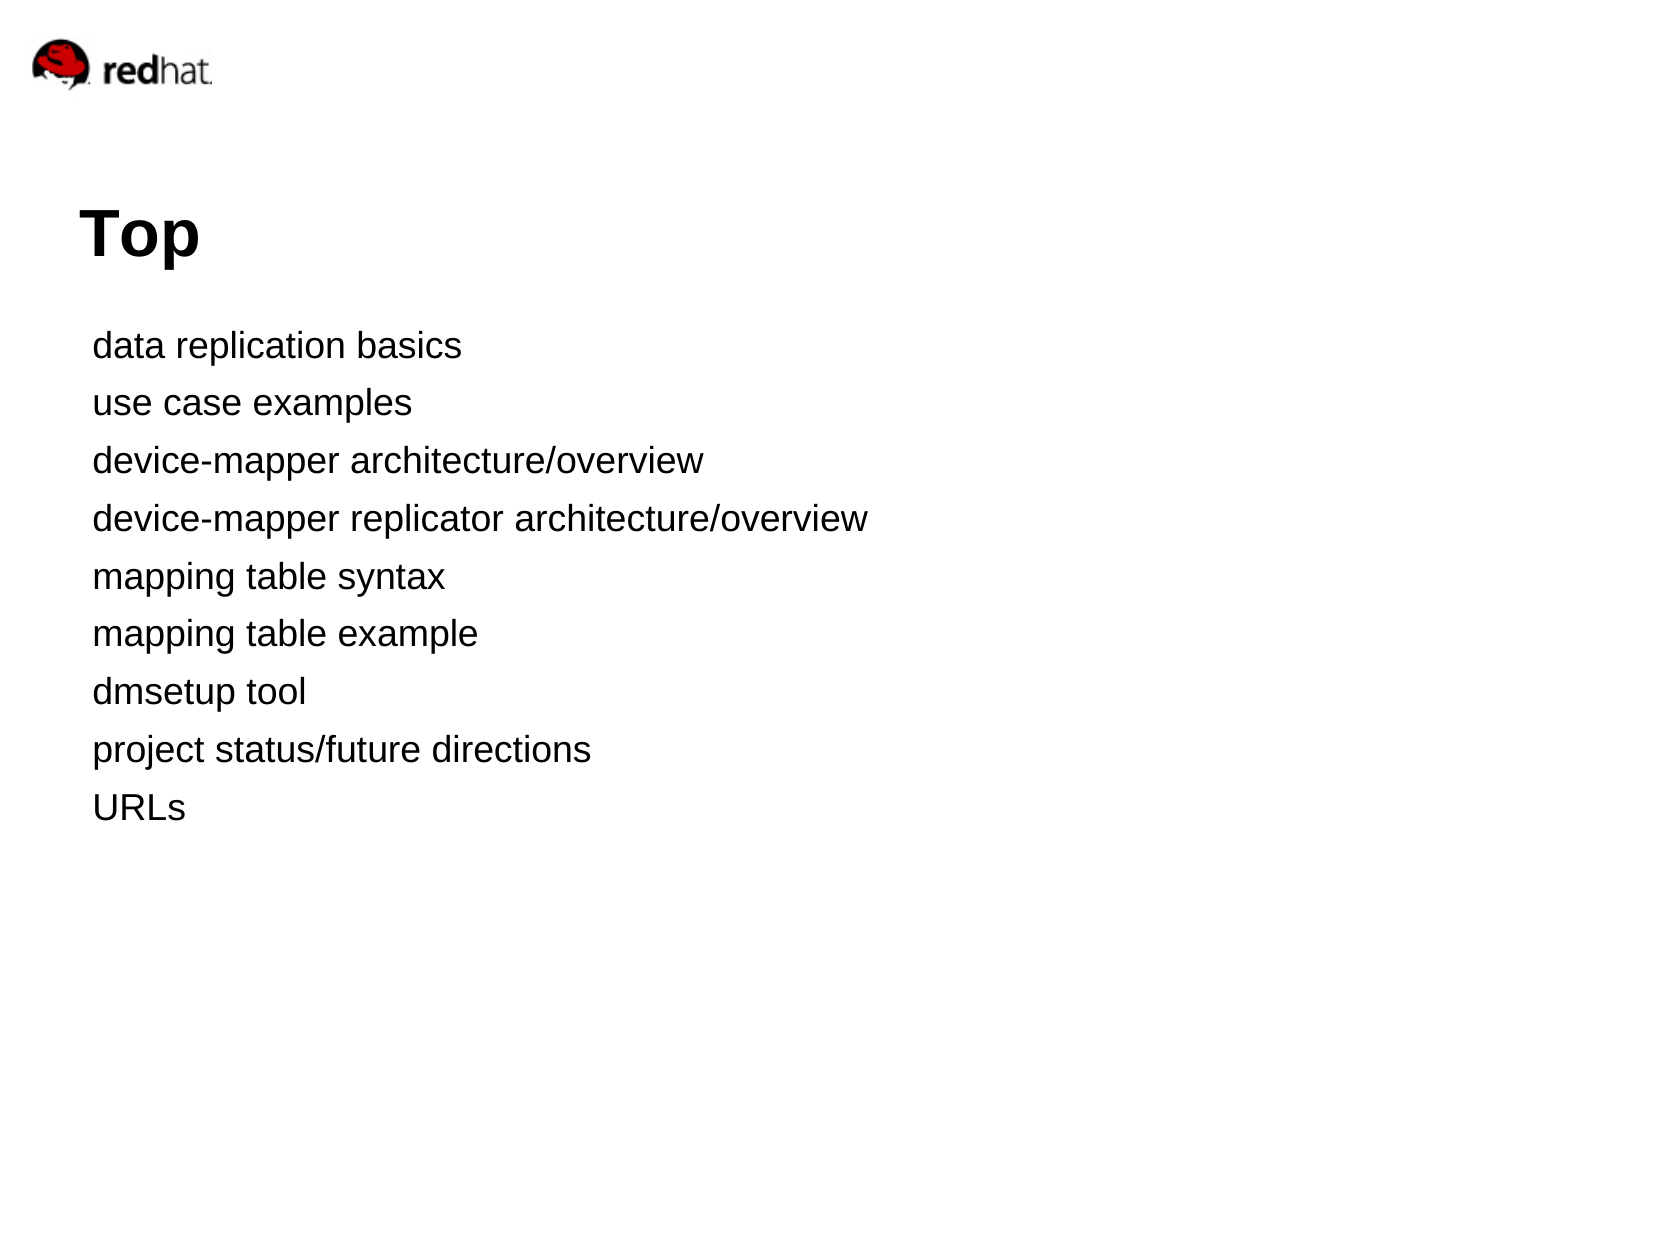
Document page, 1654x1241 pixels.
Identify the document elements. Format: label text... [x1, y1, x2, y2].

list data replication basics use case examples device-mapper architecture/overview device-mapper replicator architecture/overview mapping table syntax mapping table example dmsetup tool project status/future directions URLs [92, 266, 1499, 999]
picture [31, 37, 212, 98]
title Top [79, 159, 1485, 308]
